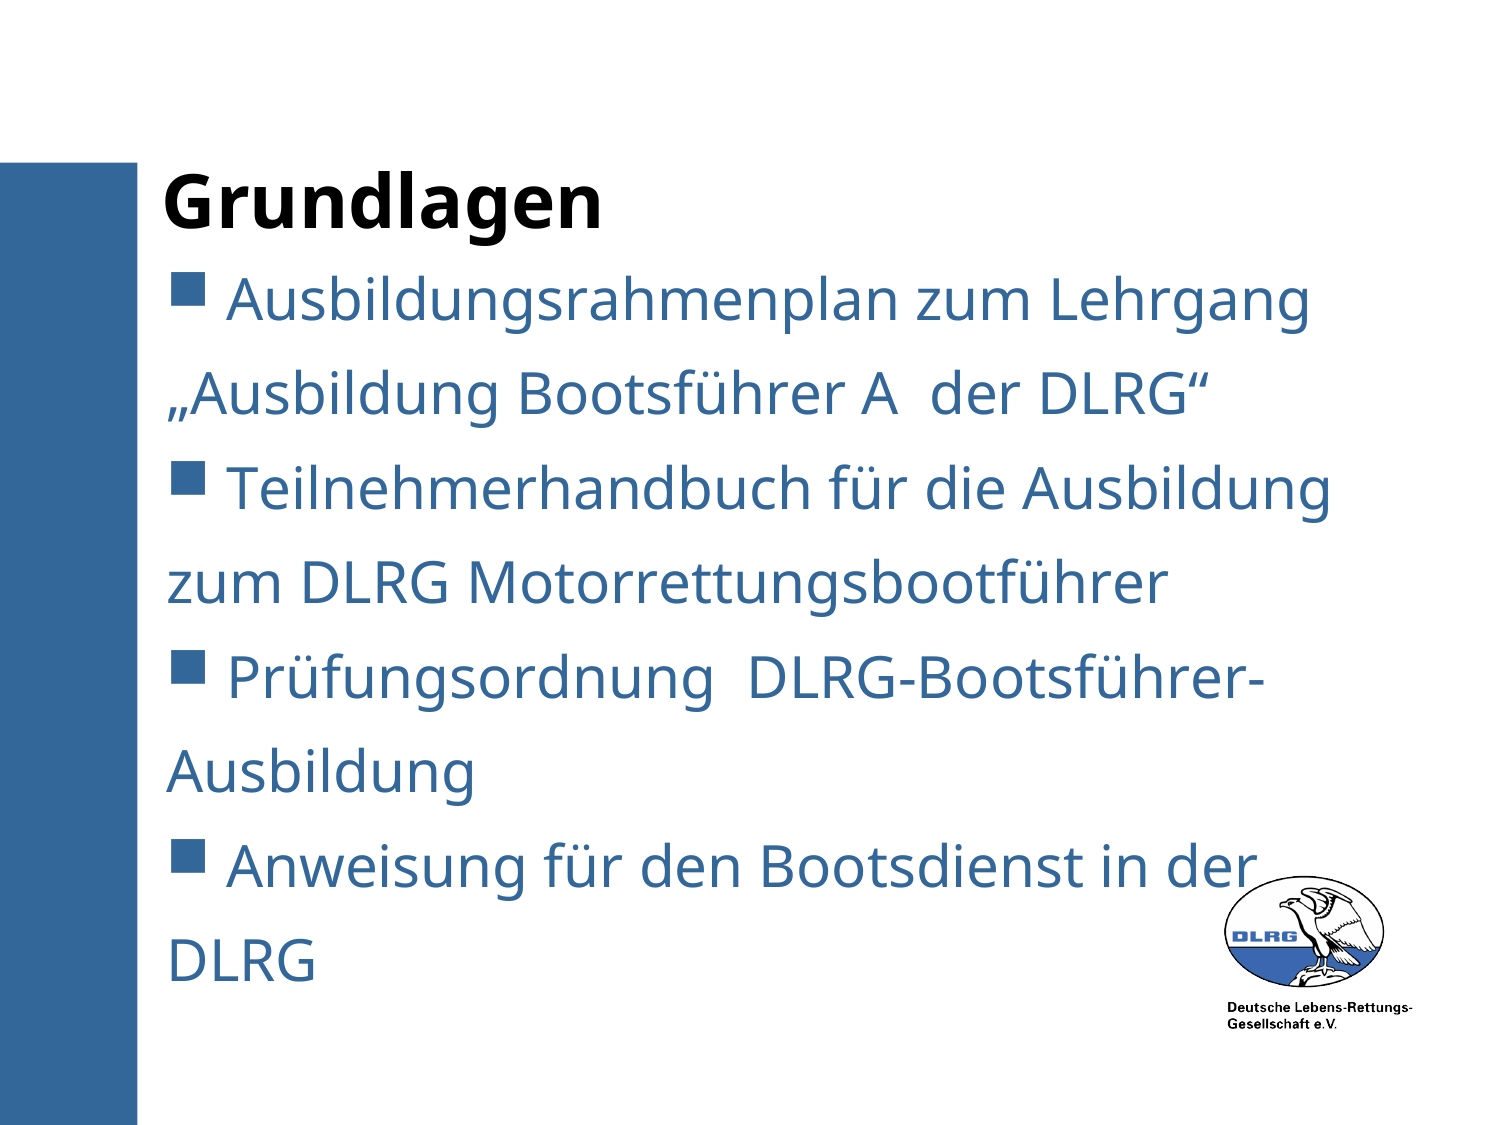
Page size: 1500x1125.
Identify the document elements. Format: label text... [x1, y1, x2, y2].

picture [1224, 945, 1413, 1030]
text_box Ausbildungsrahmenplan zum Lehrgang „Ausbildung Bootsführer A der DLRG“ Teilnehmerhandbuch für die Ausbildung zum DLRG Motorrettungsbootführer Prüfungsordnung DLRG-Bootsführer- Ausbildung Anweisung für den Bootsdienst in der DLRG [151, 229, 1438, 945]
text_box Grundlagen [147, 138, 1197, 259]
